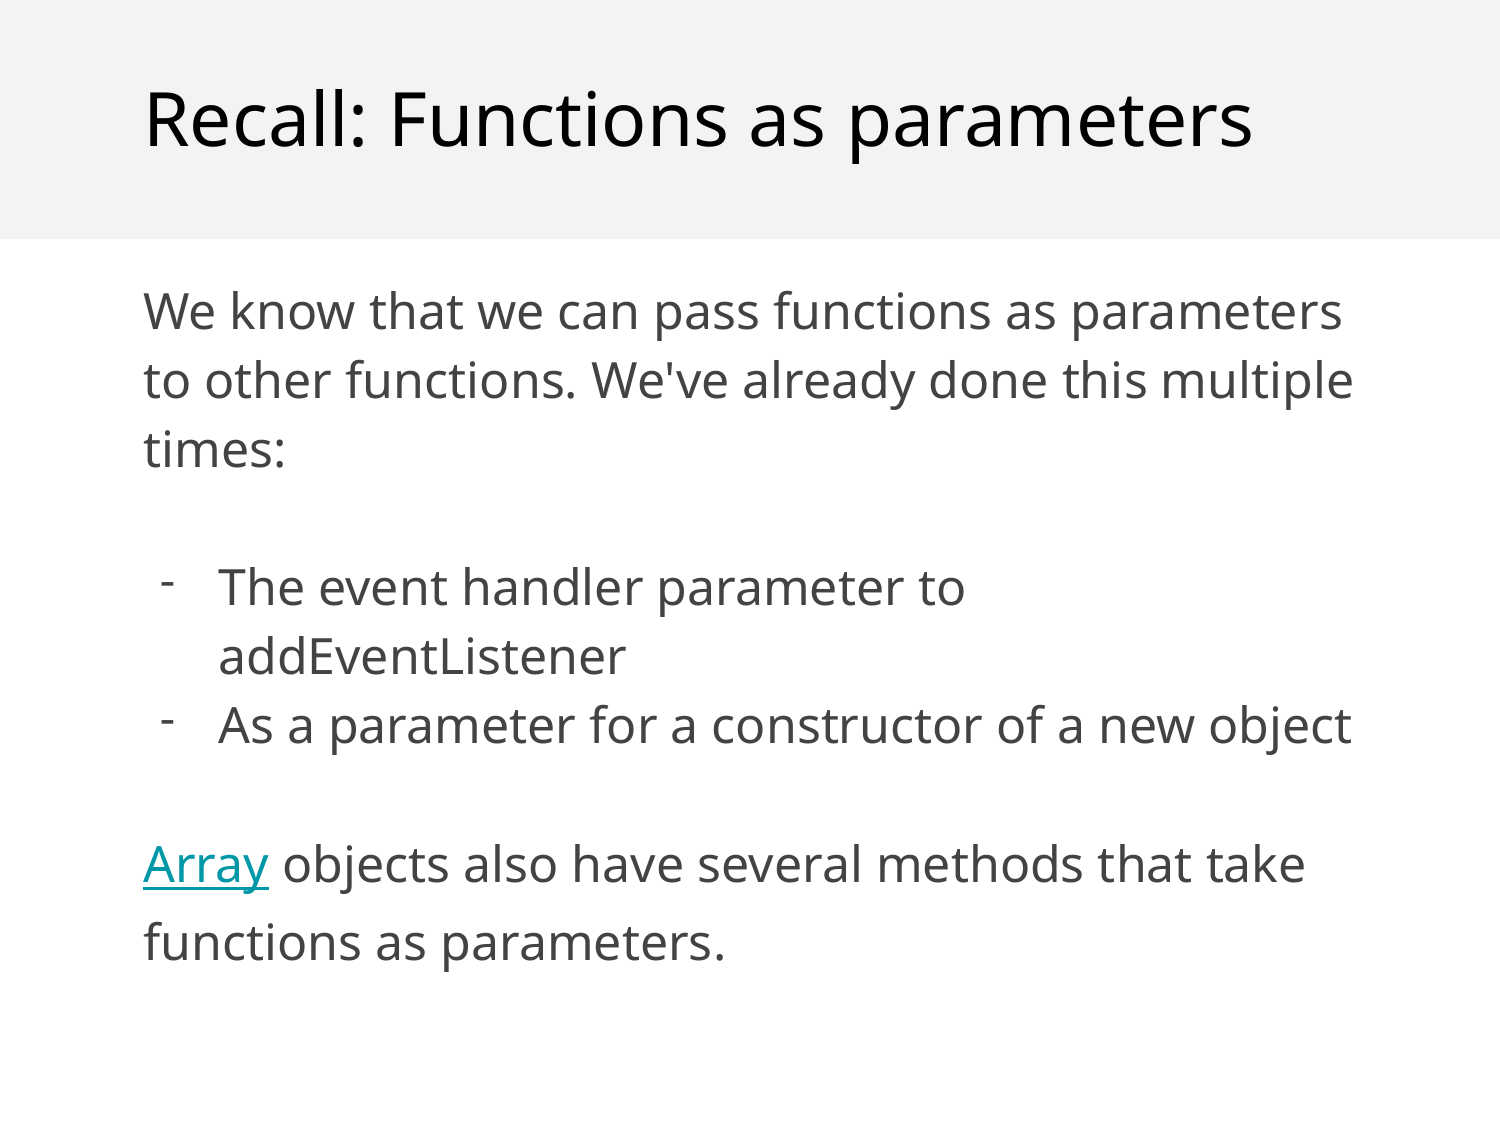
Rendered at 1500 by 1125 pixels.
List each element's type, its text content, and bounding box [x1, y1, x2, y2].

title Recall: Functions as parameters [128, 56, 1372, 183]
list We know that we can pass functions as parameters to other functions. We've already done this multiple times: The event handler parameter to addEventListener As a parameter for a constructor of a new object Array objects also have several methods that take functions as parameters. [128, 255, 1372, 1004]
